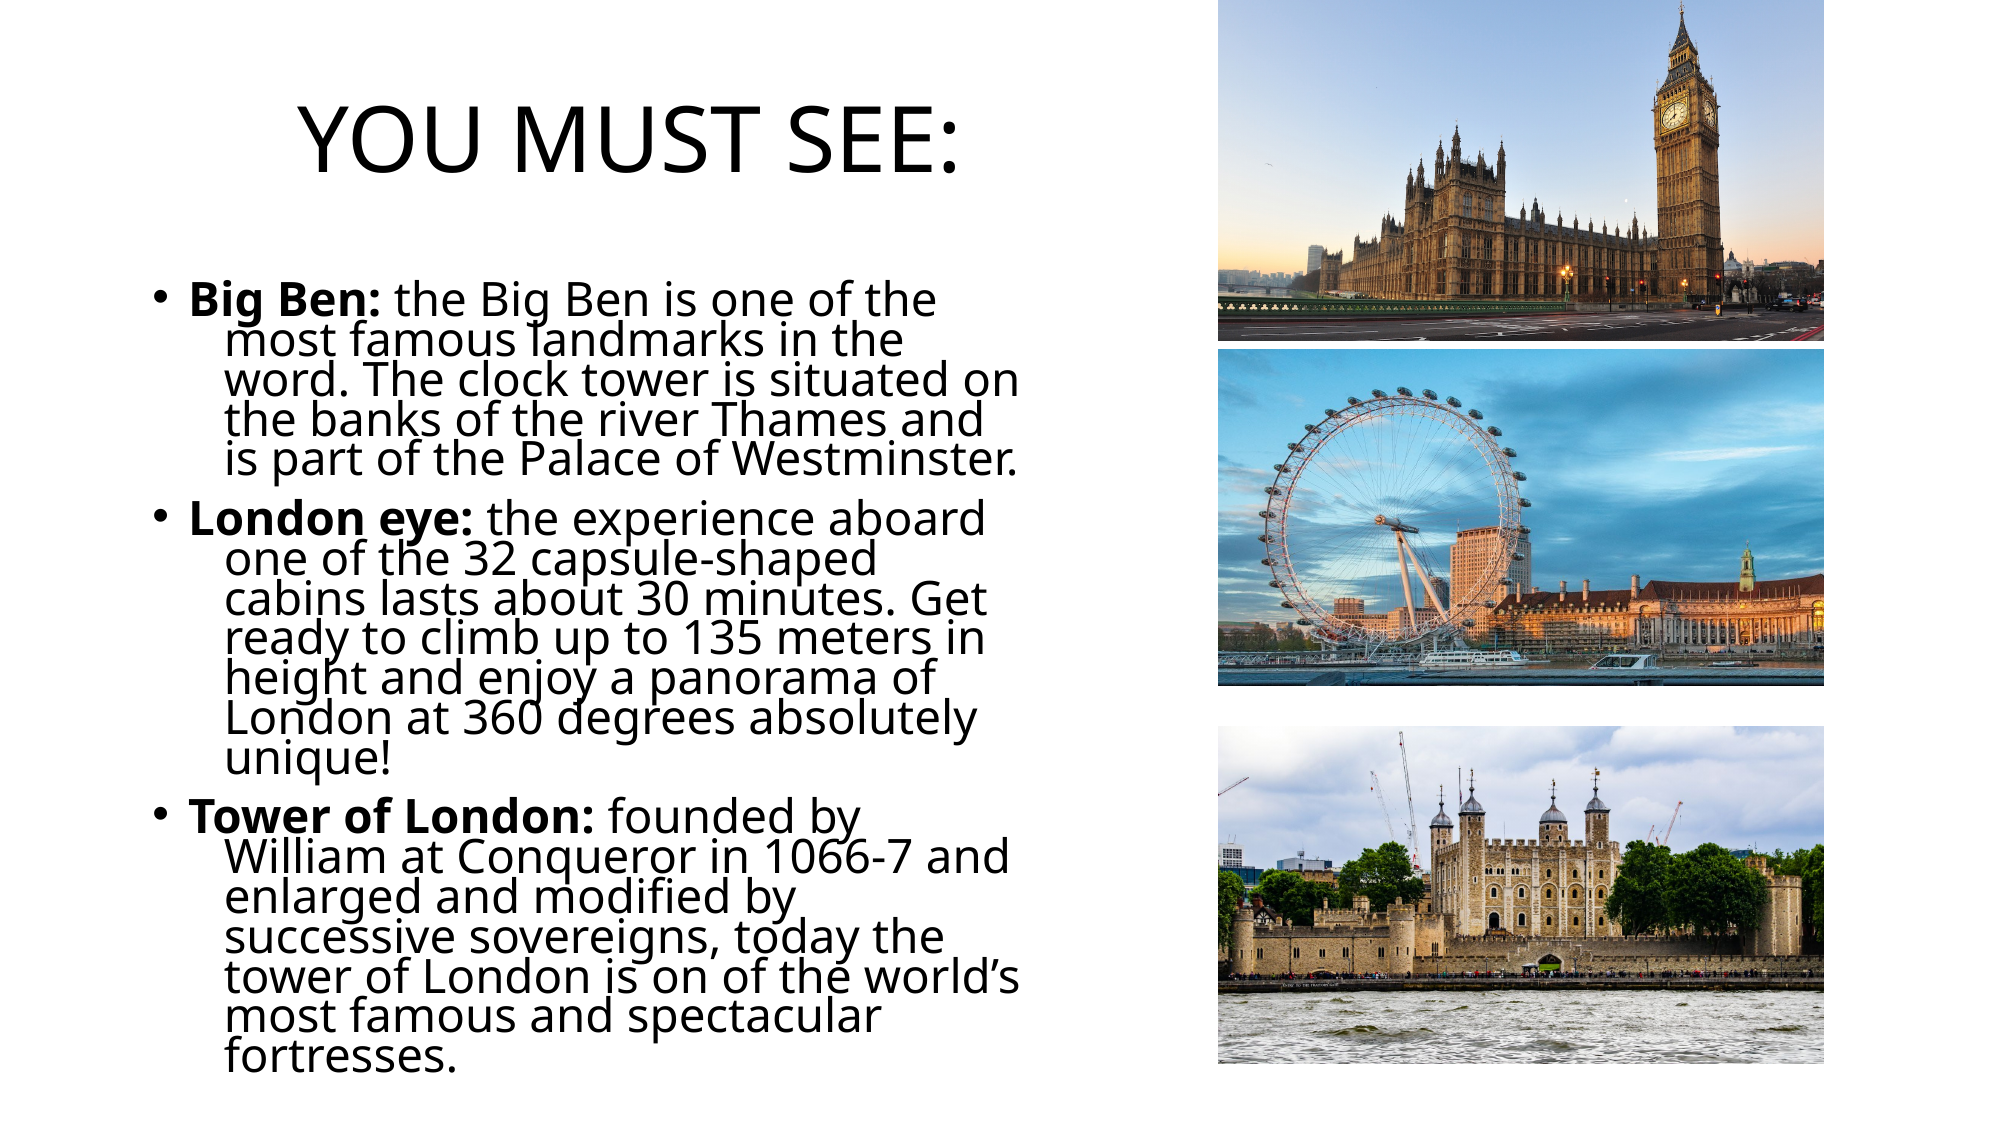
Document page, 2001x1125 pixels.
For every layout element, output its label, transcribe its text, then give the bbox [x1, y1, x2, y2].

picture [1218, 349, 1824, 686]
list Big Ben: the Big Ben is one of the most famous landmarks in the word. The clock tower is situated on the banks of the river Thames and is part of the Palace of Westminster. London eye: the experience aboard one of the 32 capsule-shaped cabins lasts about 30 minutes. Get ready to climb up to 135 meters in height and enjoy a panorama of London at 360 degrees absolutely unique! Tower of London: founded by William at Conqueror in 1066-7 and enlarged and modified by successive sovereigns, today the tower of London is on of the world’s most famous and spectacular fortresses. [137, 277, 1045, 1094]
picture [1218, 0, 1824, 341]
picture [1218, 726, 1824, 1064]
title YOU MUST SEE: [0, 33, 1218, 252]
